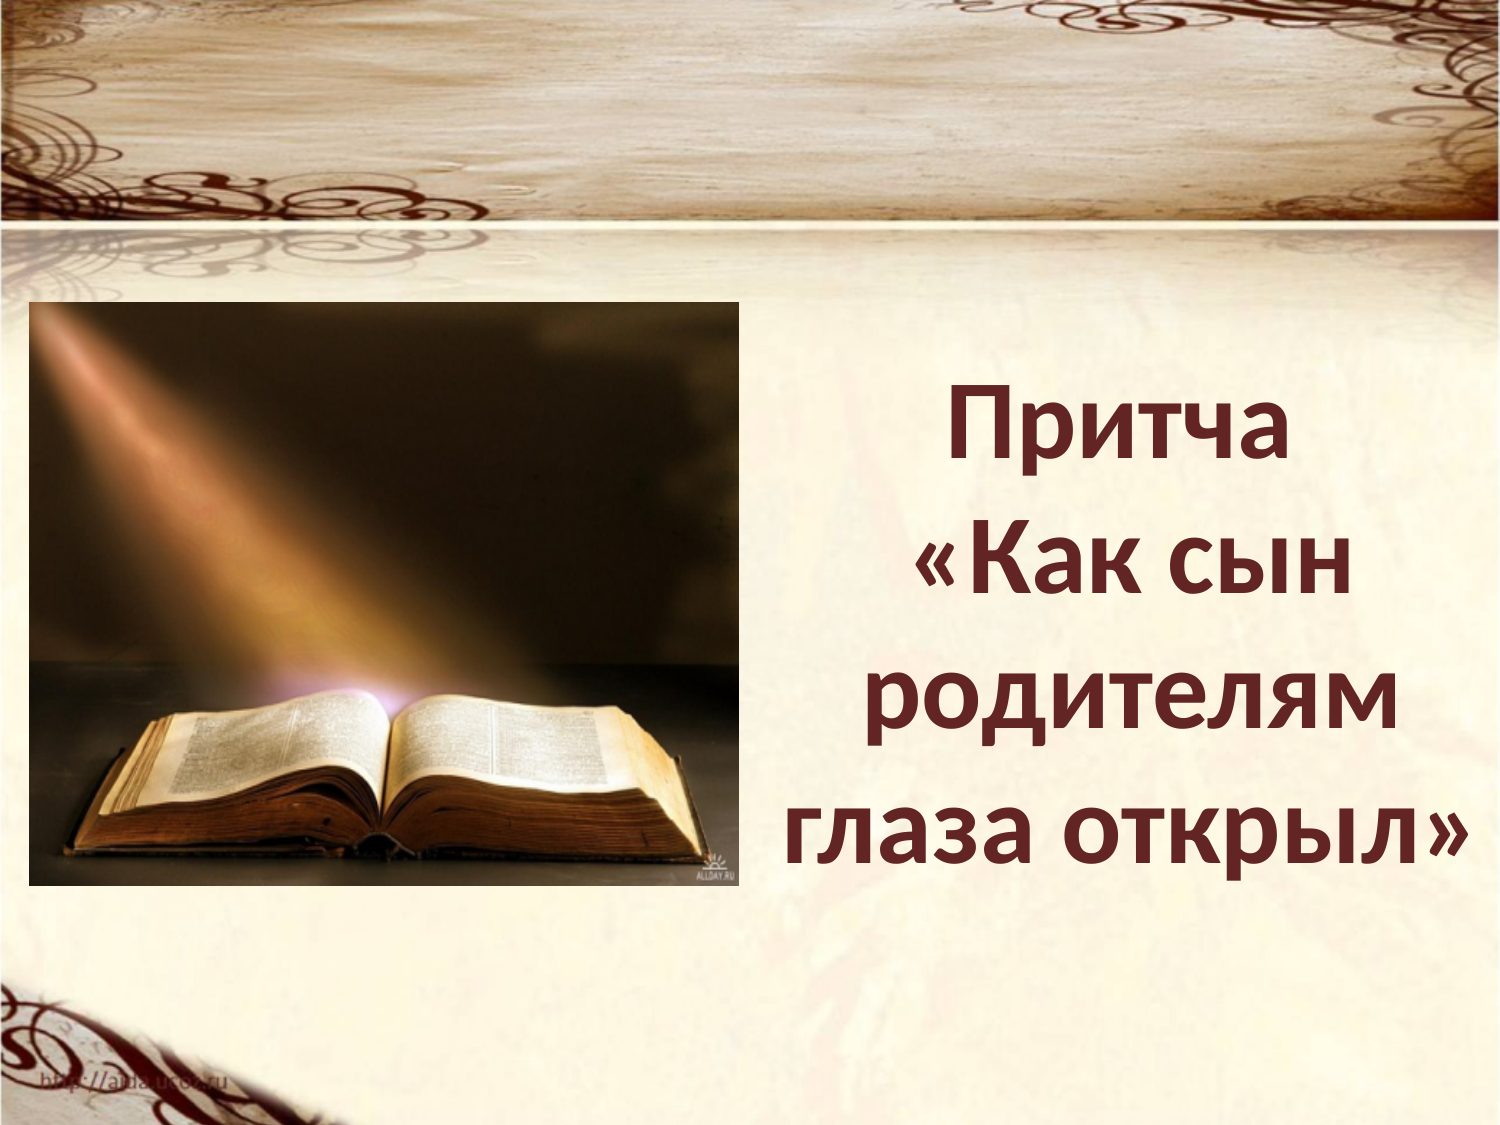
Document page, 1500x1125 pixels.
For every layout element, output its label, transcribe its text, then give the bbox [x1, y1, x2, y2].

text_box Притча «Как сын родителям глаза открыл» [767, 338, 1497, 894]
picture [0, 0, 1500, 1125]
